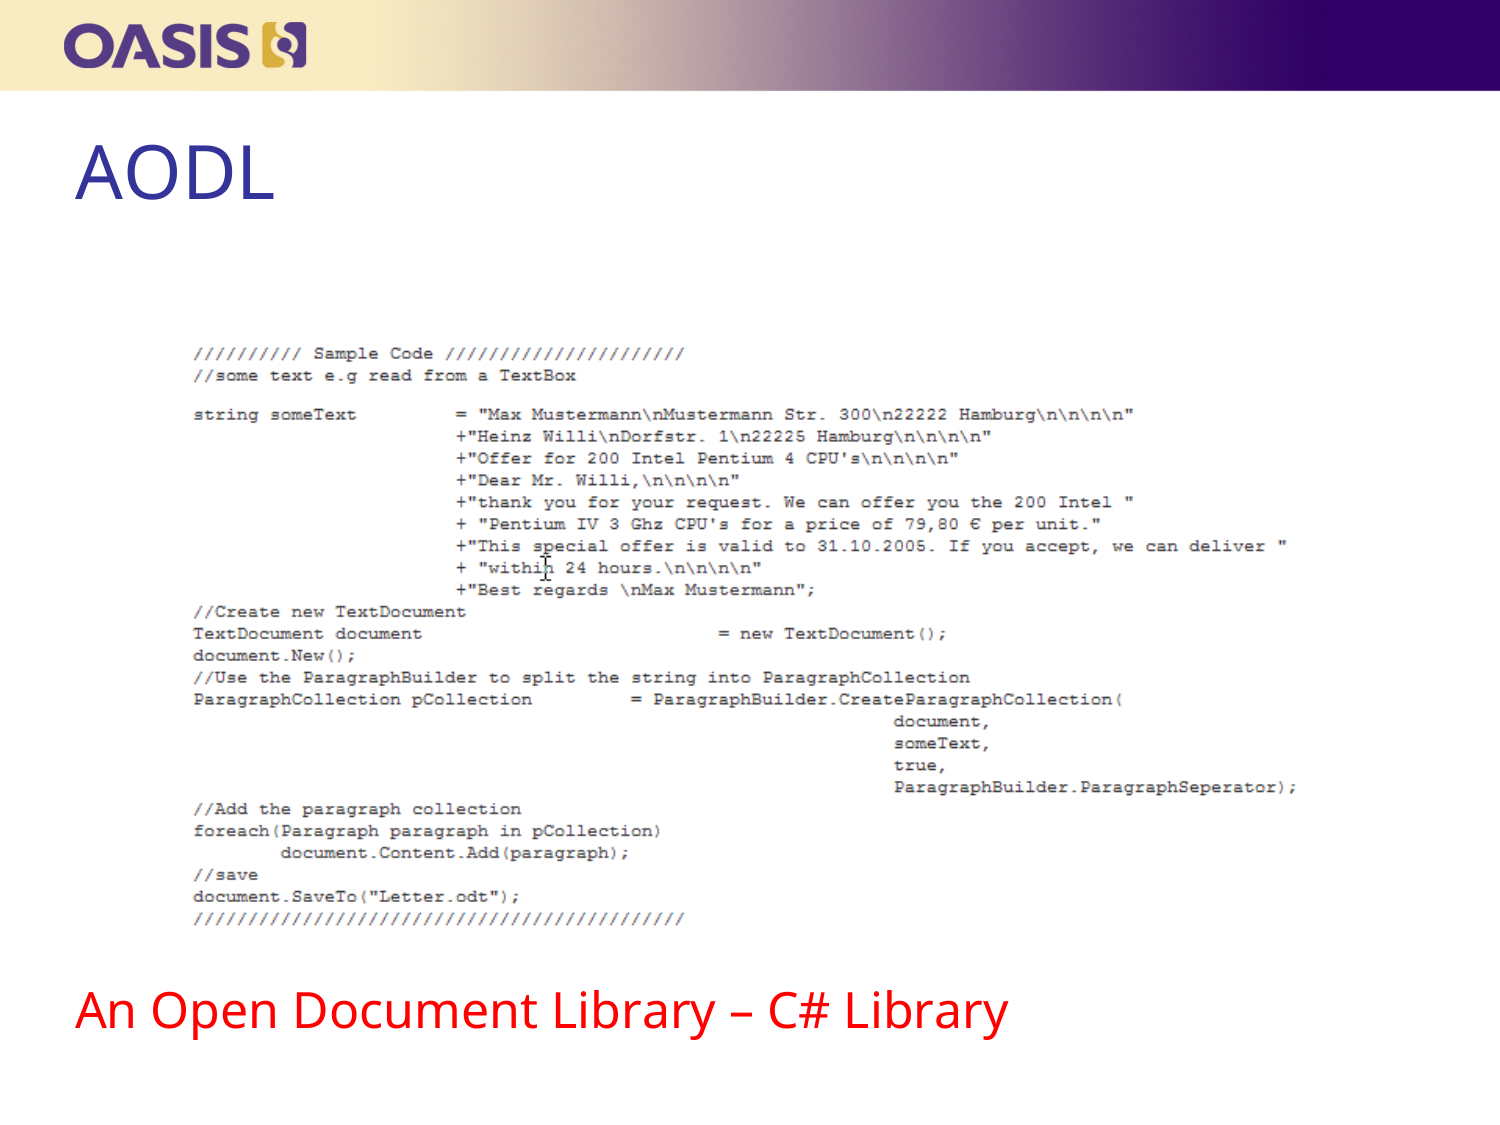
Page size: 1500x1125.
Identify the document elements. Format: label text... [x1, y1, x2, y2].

text_box An Open Document Library – C# Library [75, 975, 968, 1031]
title AODL [75, 121, 1438, 228]
picture [0, 0, 1500, 1125]
